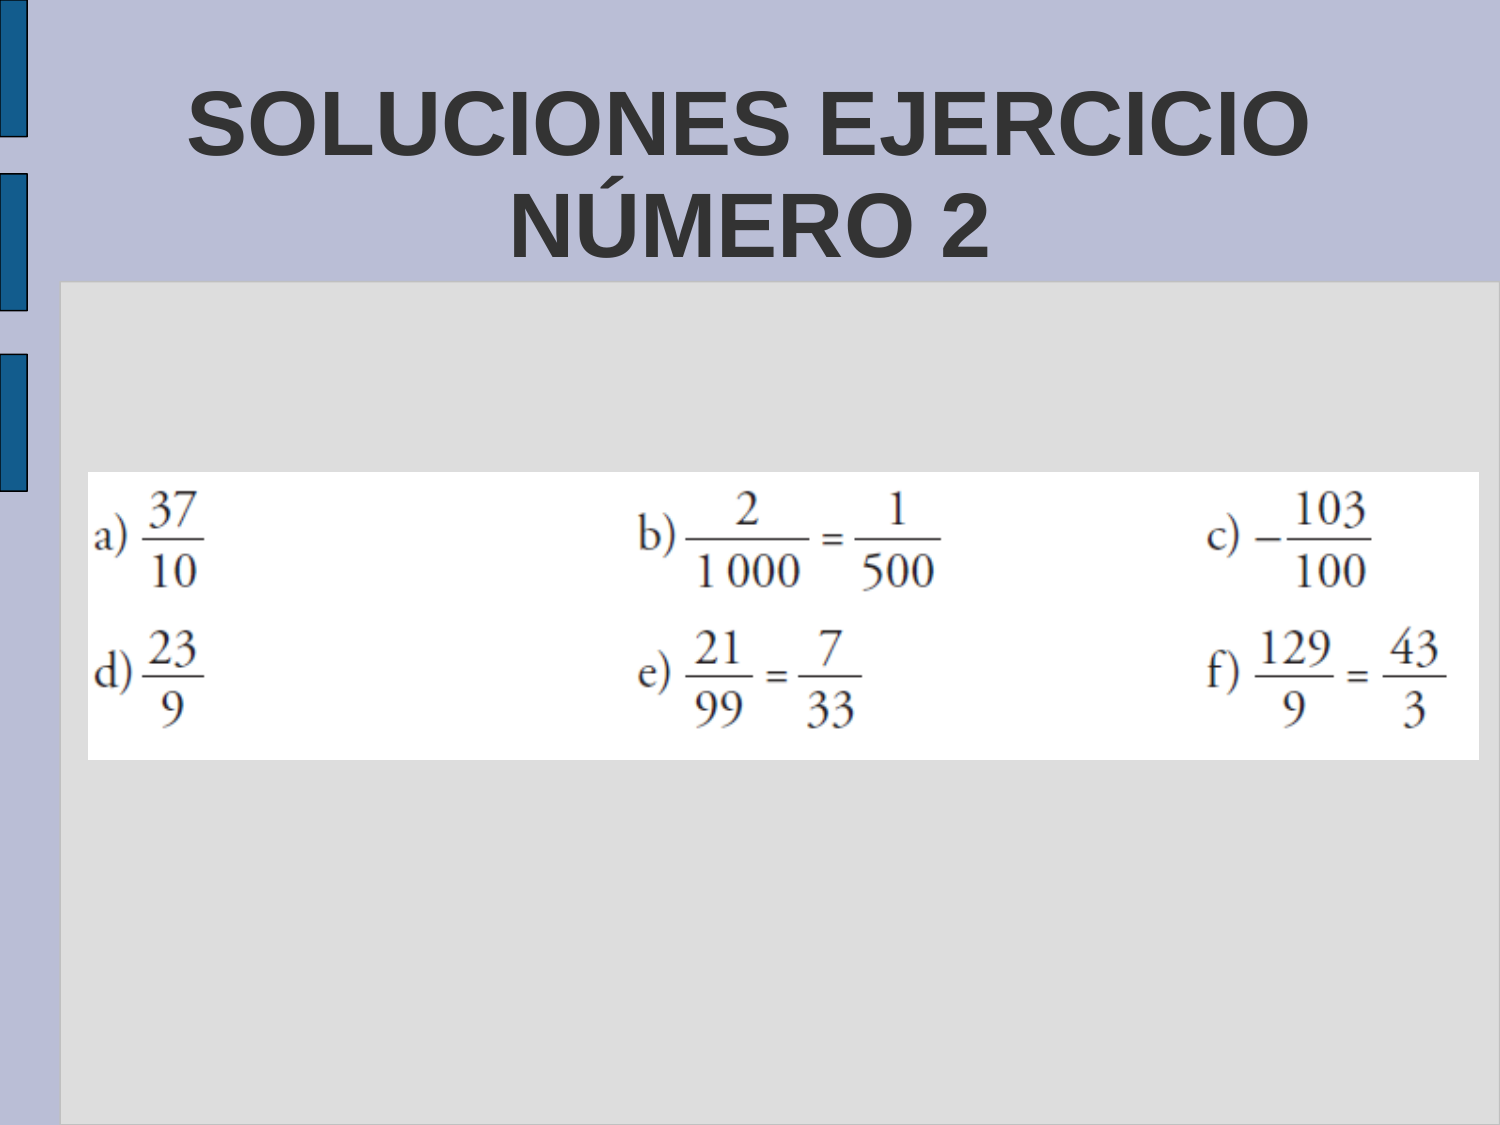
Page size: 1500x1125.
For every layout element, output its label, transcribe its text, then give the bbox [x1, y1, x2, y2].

picture [88, 472, 1479, 760]
title SOLUCIONES EJERCICIO NÚMERO 2 [110, 73, 1391, 279]
